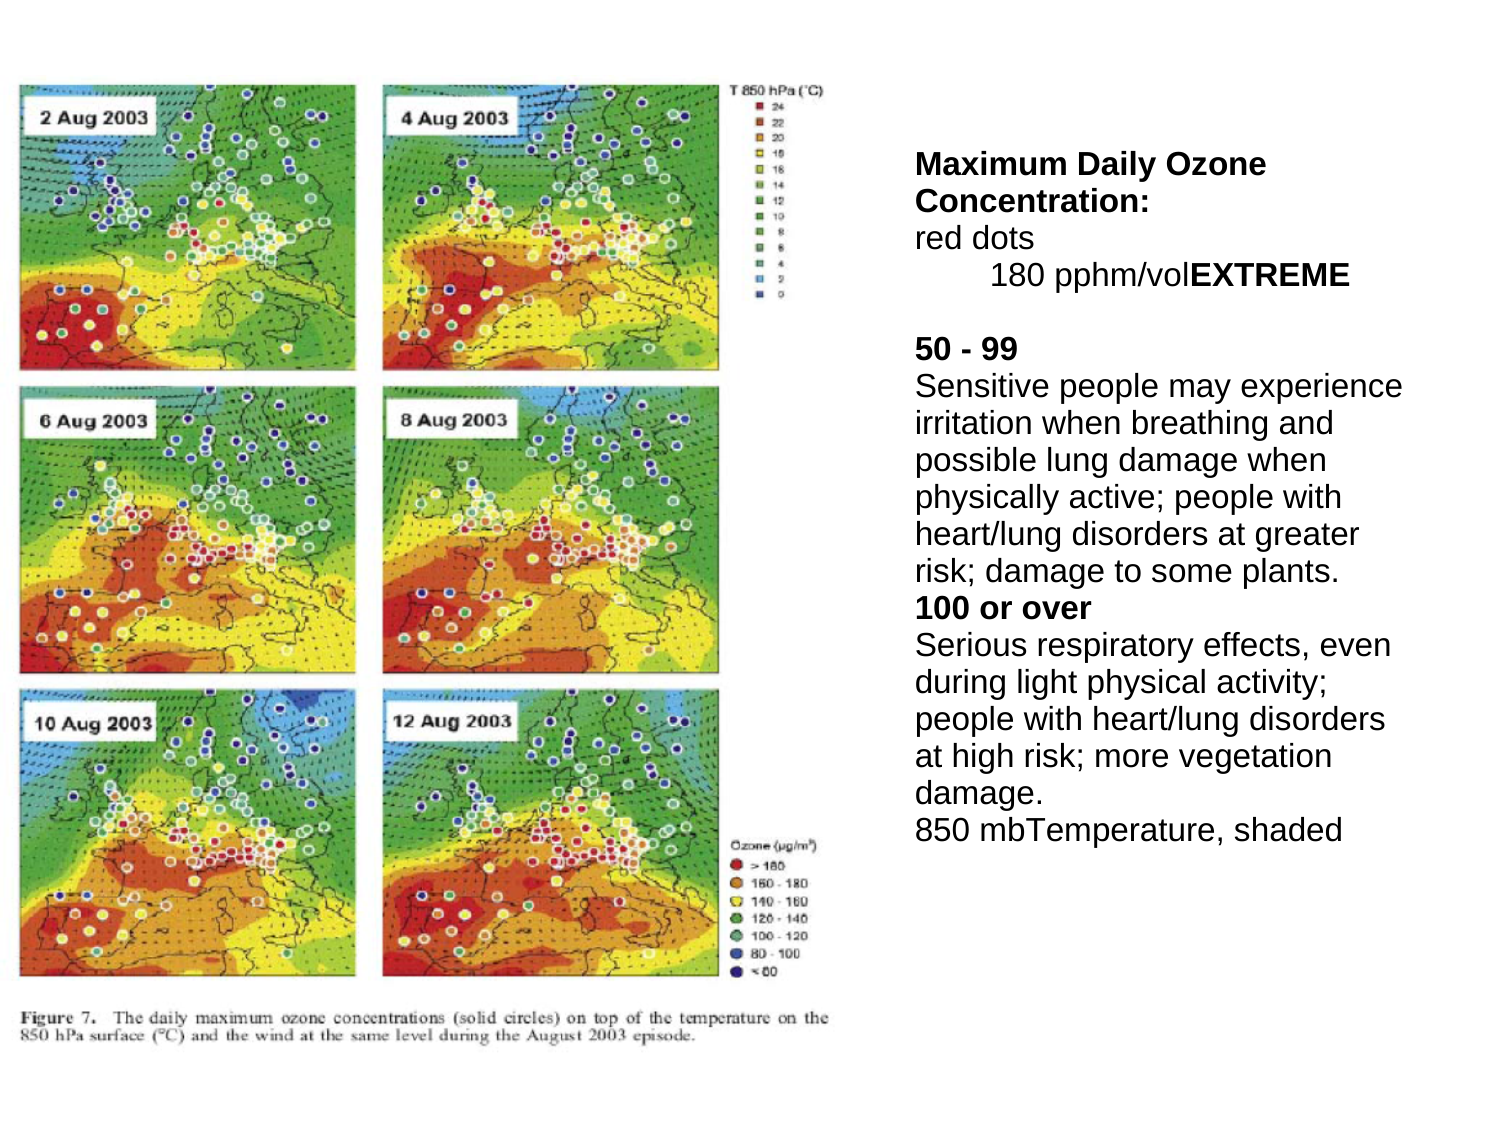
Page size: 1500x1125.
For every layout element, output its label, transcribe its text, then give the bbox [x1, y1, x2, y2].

picture [0, 75, 838, 1056]
text_box Maximum Daily Ozone Concentration: red dots 180 pphm/volEXTREME 50 - 99 Sensitive people may experience irritation when breathing and possible lung damage when physically active; people with heart/lung disorders at greater risk; damage to some plants. 100 or over Serious respiratory effects, even during light physical activity; people with heart/lung disorders at high risk; more vegetation damage. 850 mbTemperature, shaded [900, 137, 1426, 857]
